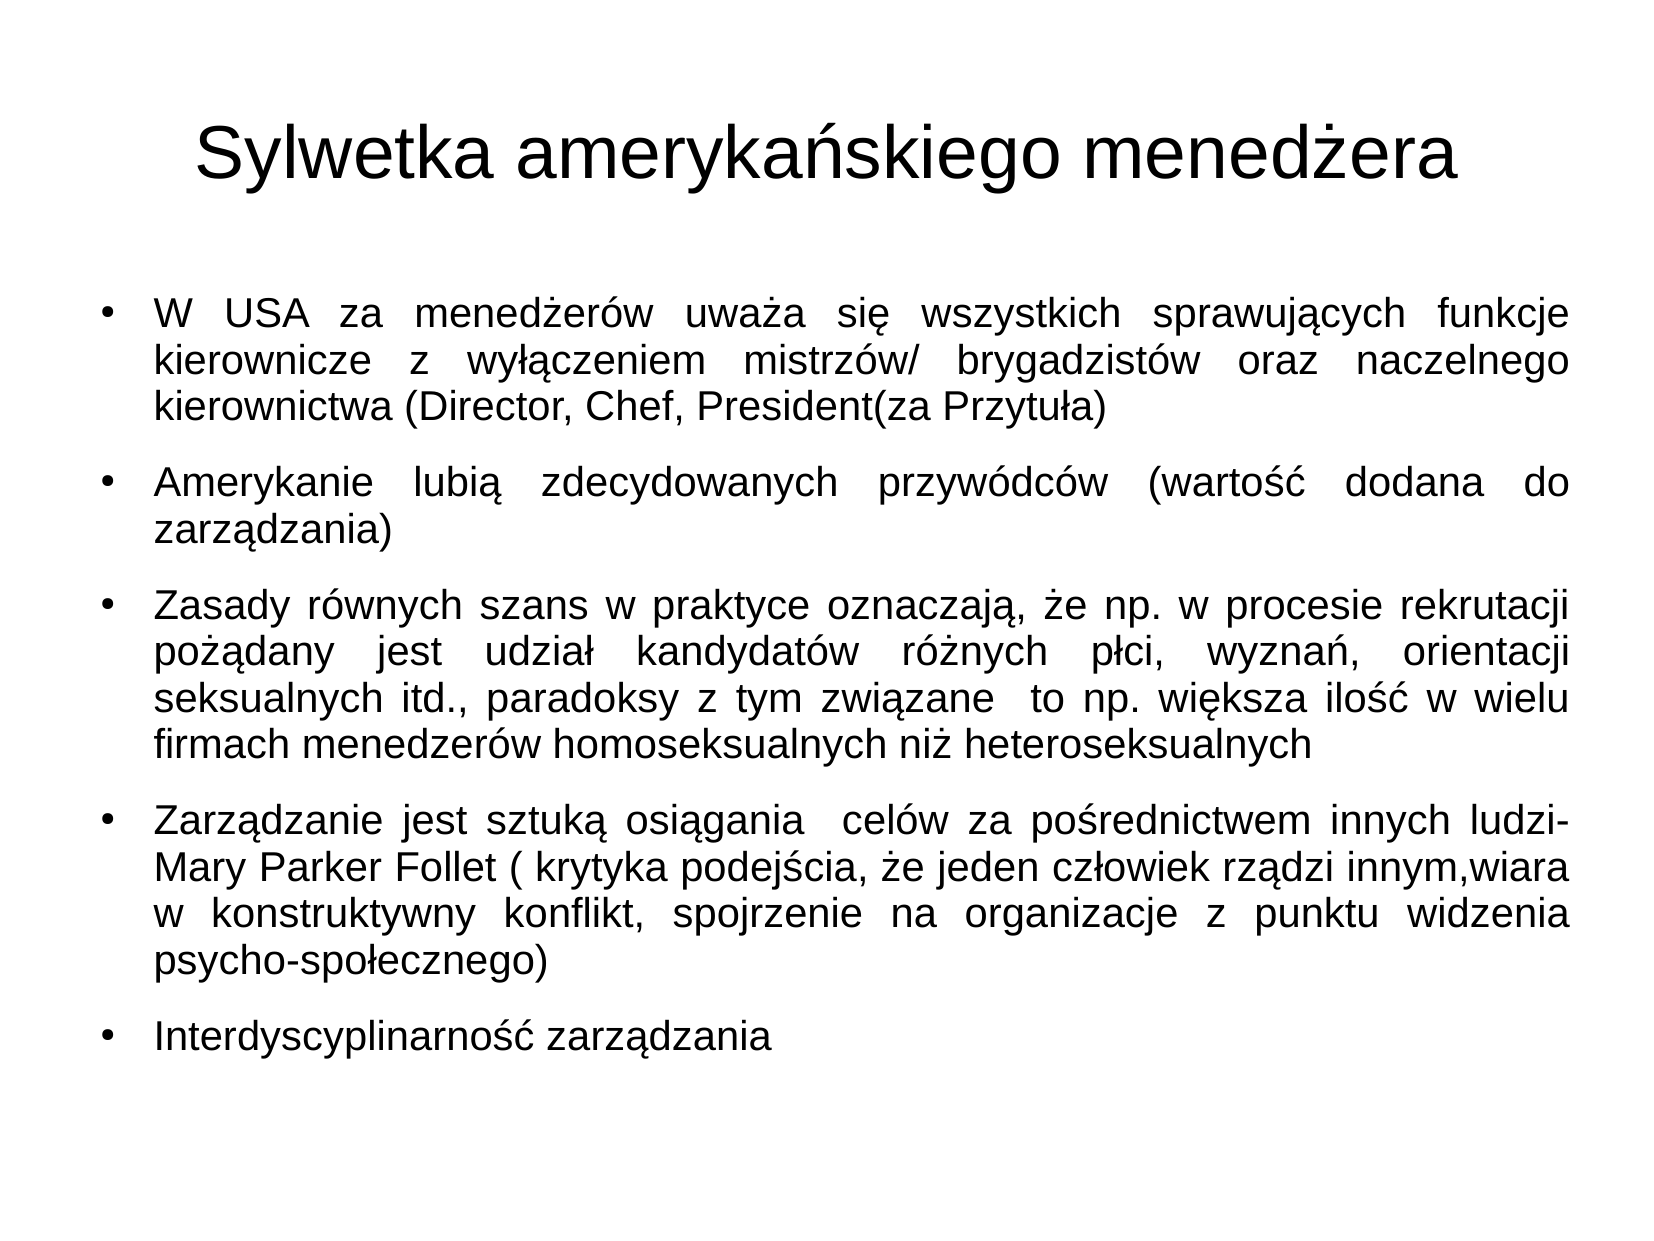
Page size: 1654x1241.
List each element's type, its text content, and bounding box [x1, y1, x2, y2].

title Sylwetka amerykańskiego menedżera [82, 49, 1571, 257]
list W USA za menedżerów uważa się wszystkich sprawujących funkcje kierownicze z wyłączeniem mistrzów/ brygadzistów oraz naczelnego kierownictwa (Director, Chef, President(za Przytuła) Amerykanie lubią zdecydowanych przywódców (wartość dodana do zarządzania) Zasady równych szans w praktyce oznaczają, że np. w procesie rekrutacji pożądany jest udział kandydatów różnych płci, wyznań, orientacji seksualnych itd., paradoksy z tym związane to np. większa ilość w wielu firmach menedzerów homoseksualnych niż heteroseksualnych Zarządzanie jest sztuką osiągania celów za pośrednictwem innych ludzi- Mary Parker Follet ( krytyka podejścia, że jeden człowiek rządzi innym,wiara w konstruktywny konflikt, spojrzenie na organizacje z punktu widzenia psycho-społecznego) Interdyscyplinarność zarządzania [82, 290, 1571, 1109]
